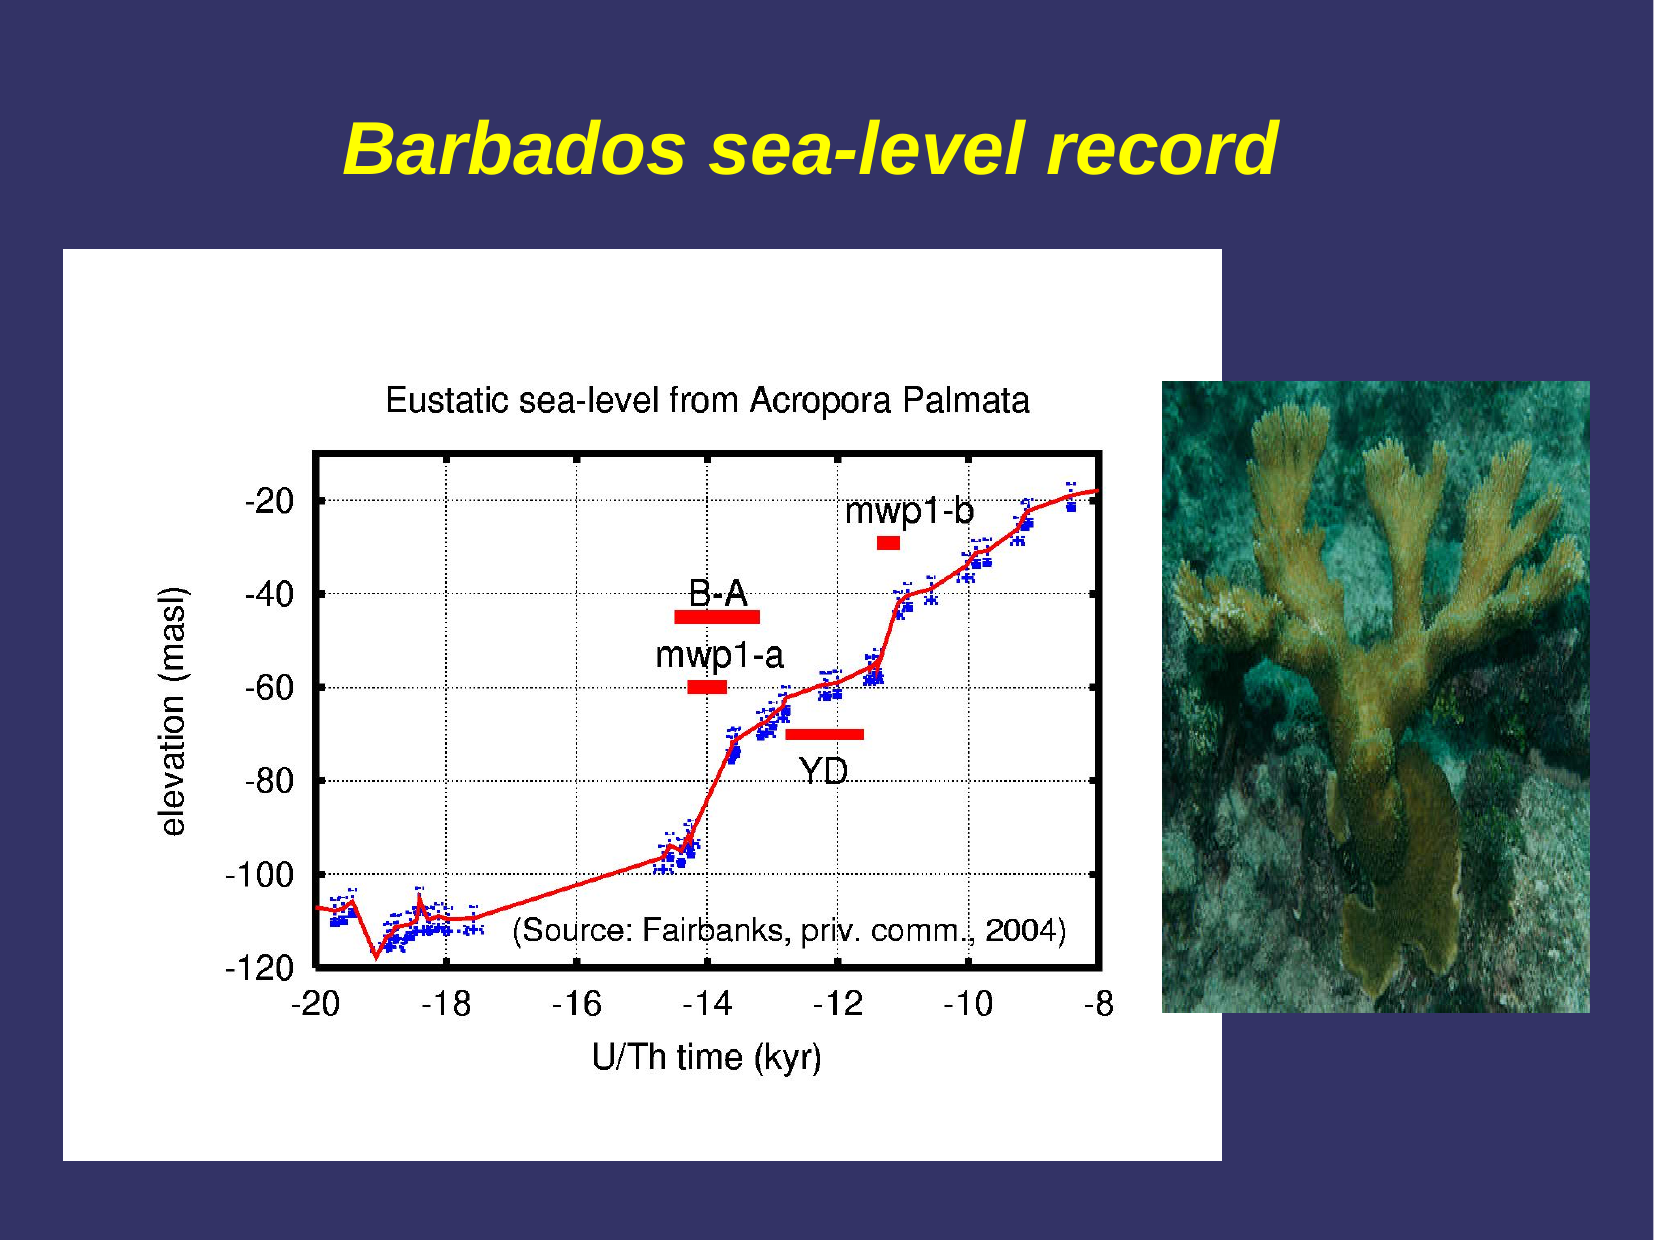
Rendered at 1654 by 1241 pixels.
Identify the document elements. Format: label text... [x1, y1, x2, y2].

picture [63, 249, 1590, 1161]
title Barbados sea-level record [105, 49, 1518, 250]
